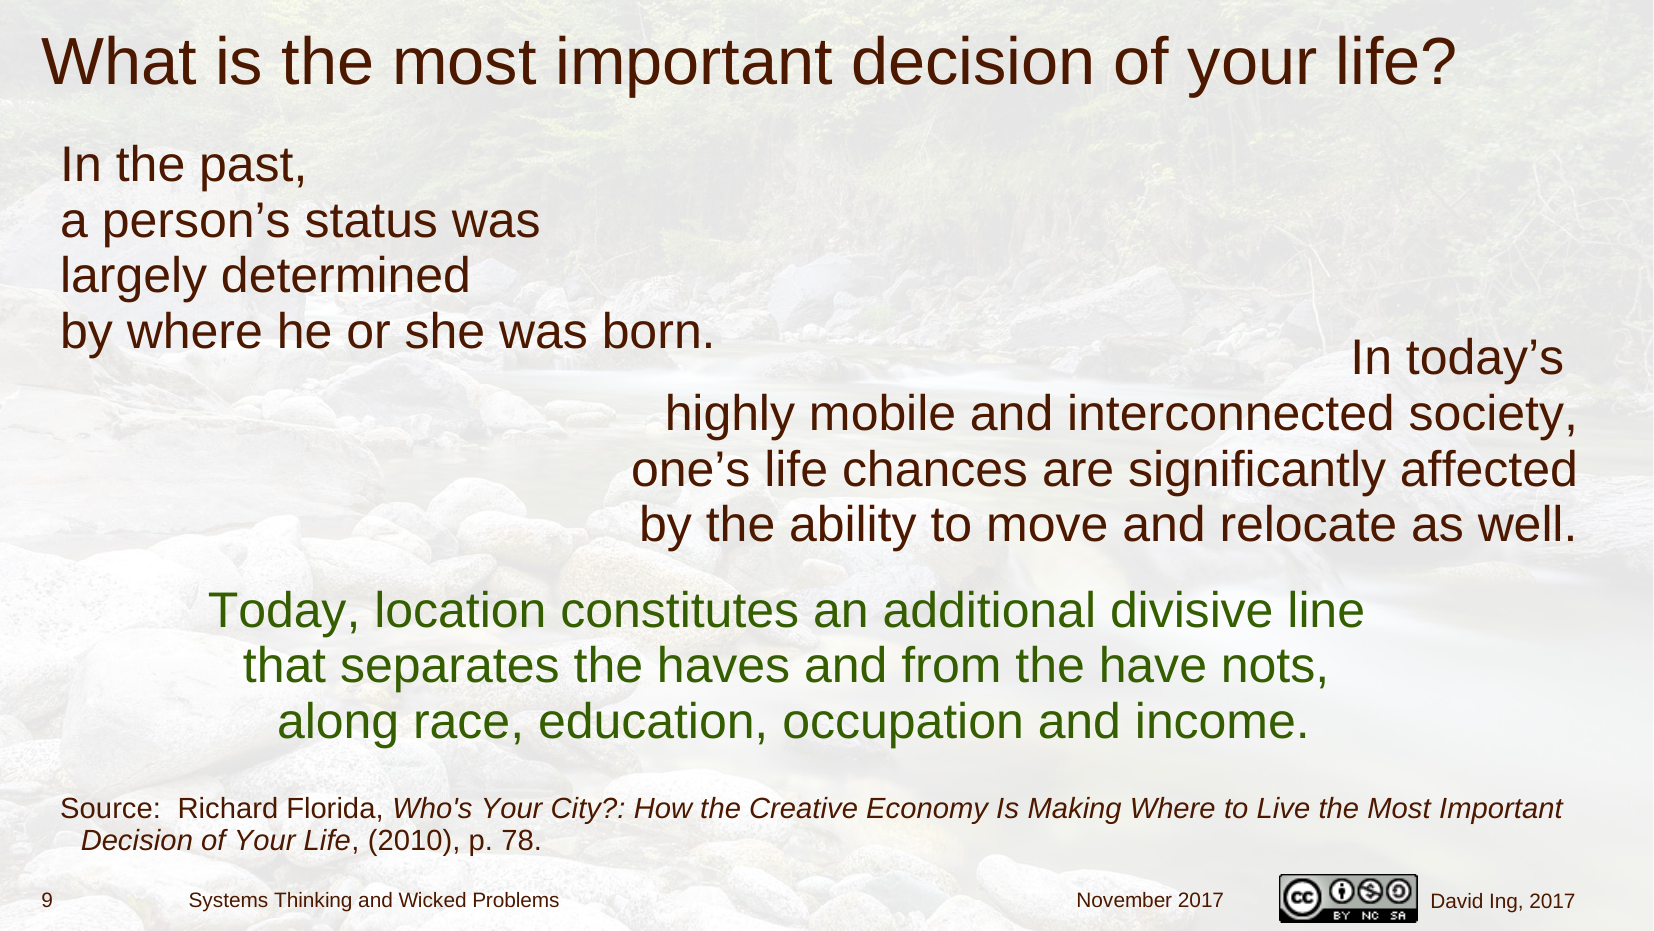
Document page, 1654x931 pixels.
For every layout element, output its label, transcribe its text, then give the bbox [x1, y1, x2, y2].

text_box Today, location constitutes an additional divisive line that separates the haves and from the have nots, along race, education, occupation and income. [193, 574, 1505, 768]
picture [0, 0, 1654, 931]
text_box In today’s highly mobile and interconnected society, one’s life chances are significantly affected by the ability to move and relocate as well. [609, 322, 1594, 566]
text_box In the past, a person’s status was largely determined by where he or she was born. [45, 128, 750, 367]
title What is the most important decision of your life? [41, 30, 1613, 174]
text_box Source: Richard Florida, Who's Your City?: How the Creative Economy Is Making Where to Live the Most Important Decision of Your Life, (2010), p. 78. [45, 784, 1586, 867]
